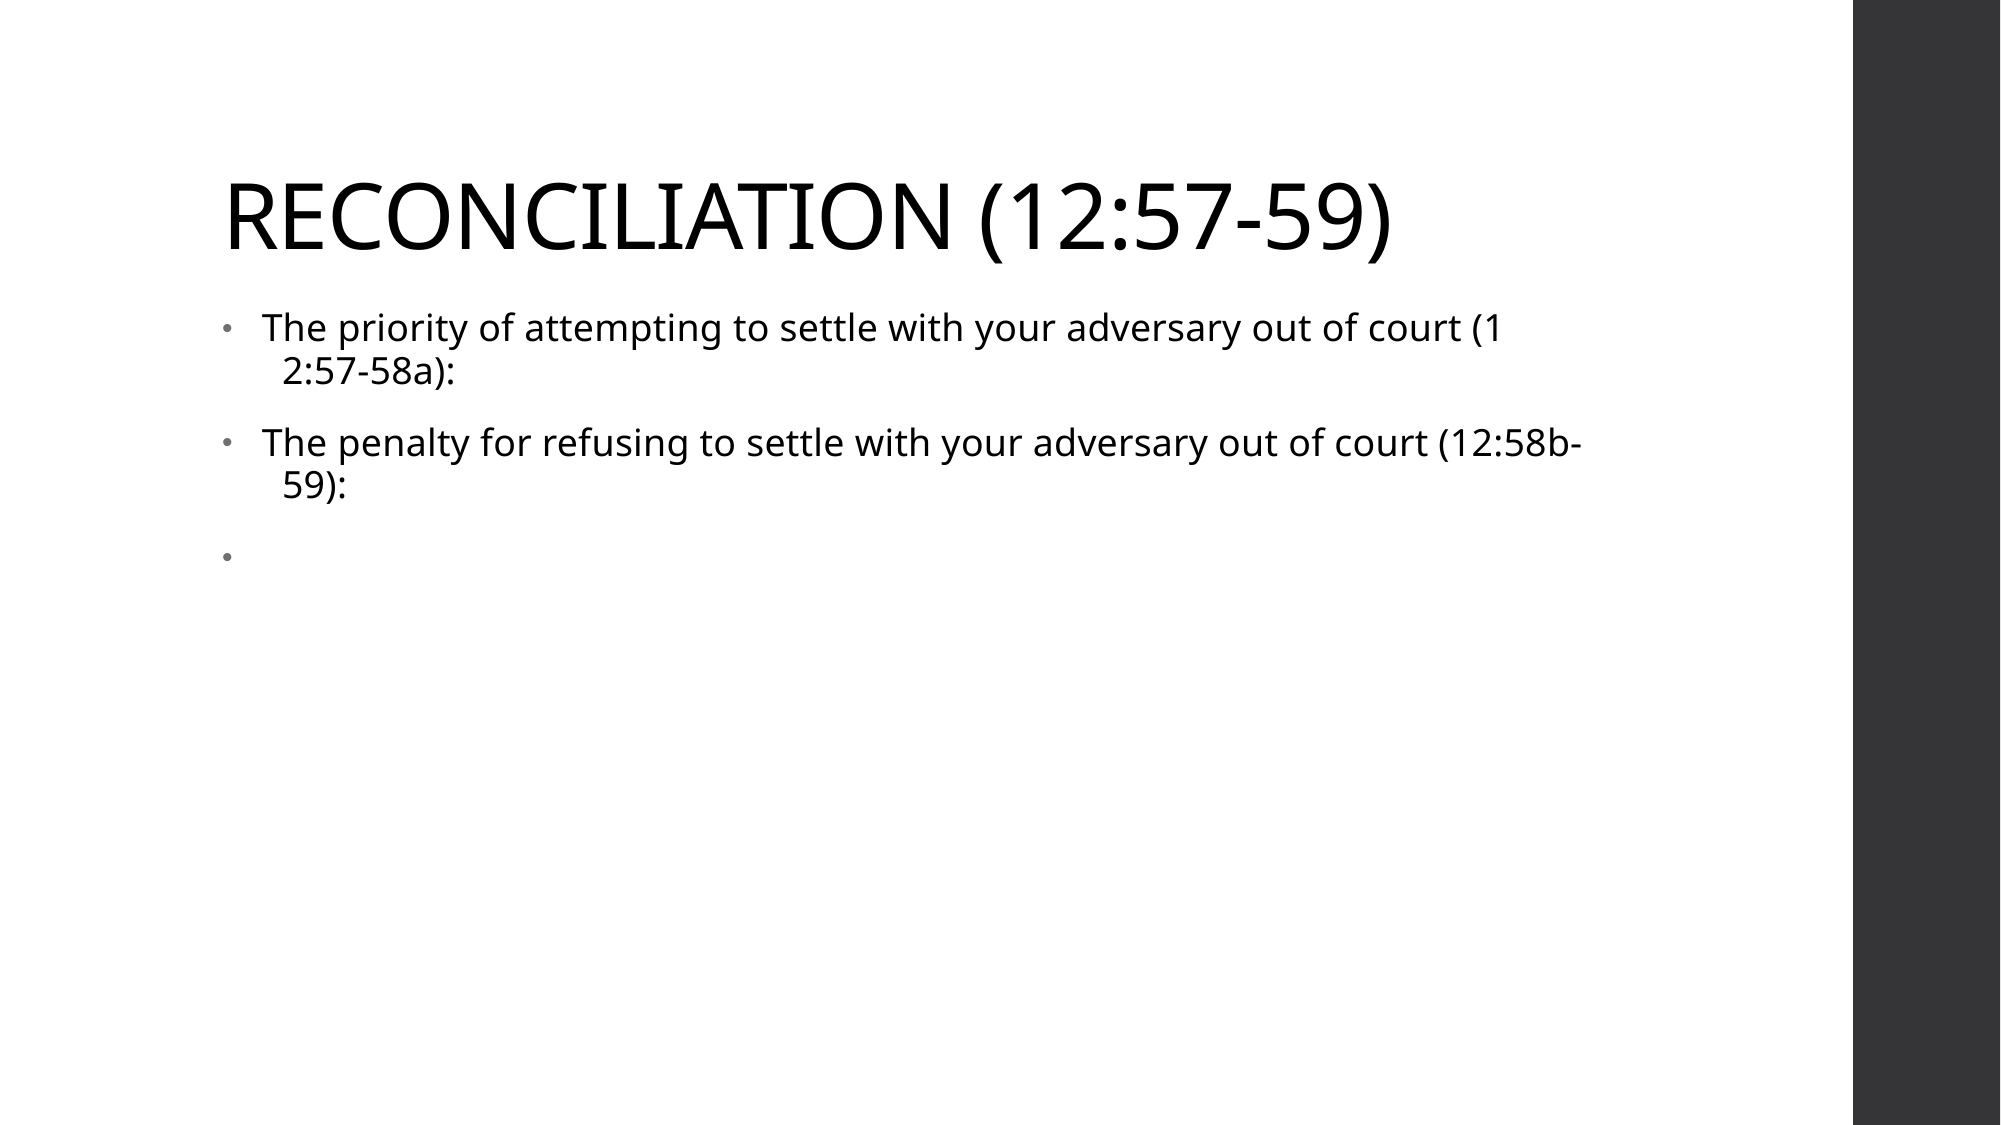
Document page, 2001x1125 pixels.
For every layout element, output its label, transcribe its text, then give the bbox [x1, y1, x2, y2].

title RECONCILIATION (12:57-59) [206, 60, 1797, 278]
list The priority of attempting to settle with your adversary out of court (1 2:57-58a): The penalty for refusing to settle with your adversary out of court (12:58b-59): [206, 299, 1617, 1014]
